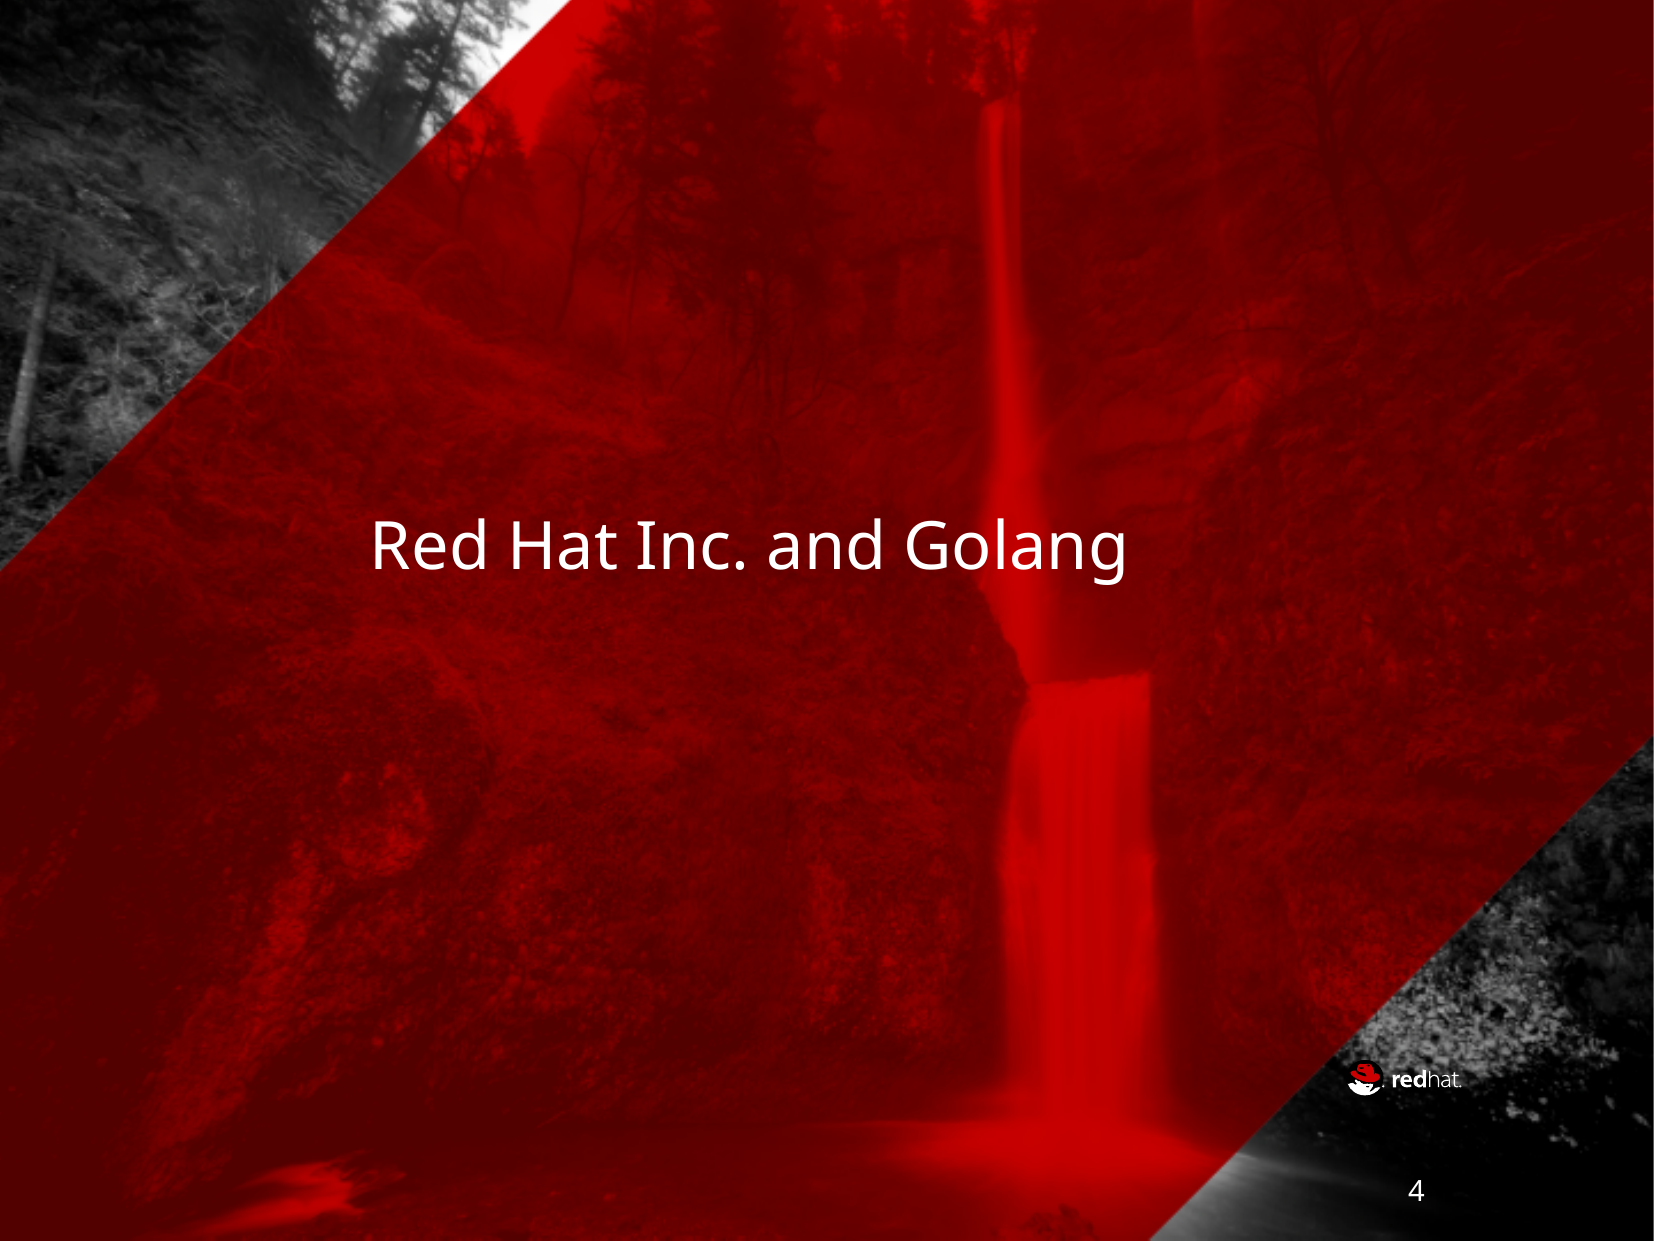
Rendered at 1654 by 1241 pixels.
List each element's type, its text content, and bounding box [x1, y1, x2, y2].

picture [0, 0, 1654, 1241]
title Red Hat Inc. and Golang [112, 440, 1388, 648]
